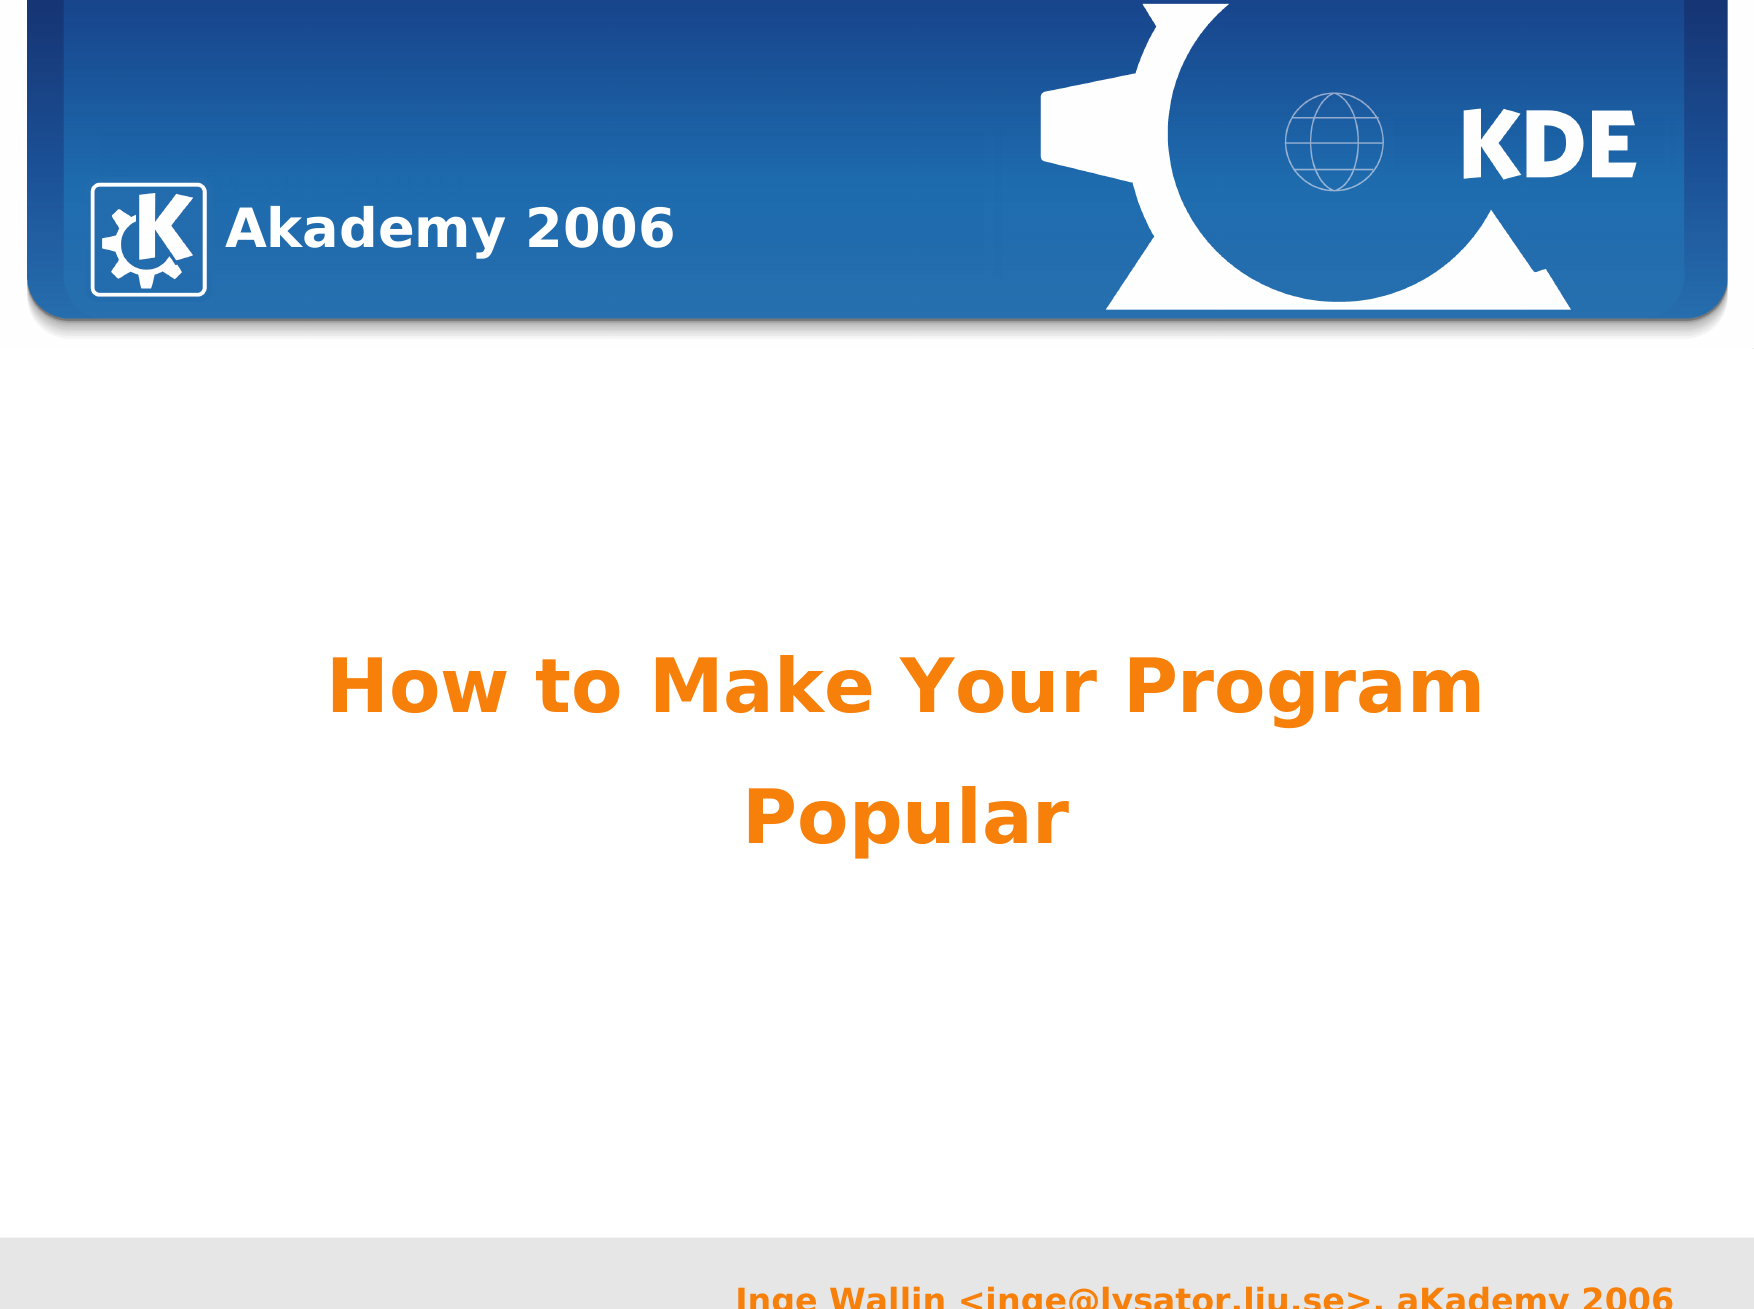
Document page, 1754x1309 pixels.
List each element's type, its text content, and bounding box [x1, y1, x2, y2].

picture [0, 0, 1754, 349]
text_box [112, 562, 1651, 1073]
title Akademy 2006 [225, 187, 1126, 271]
